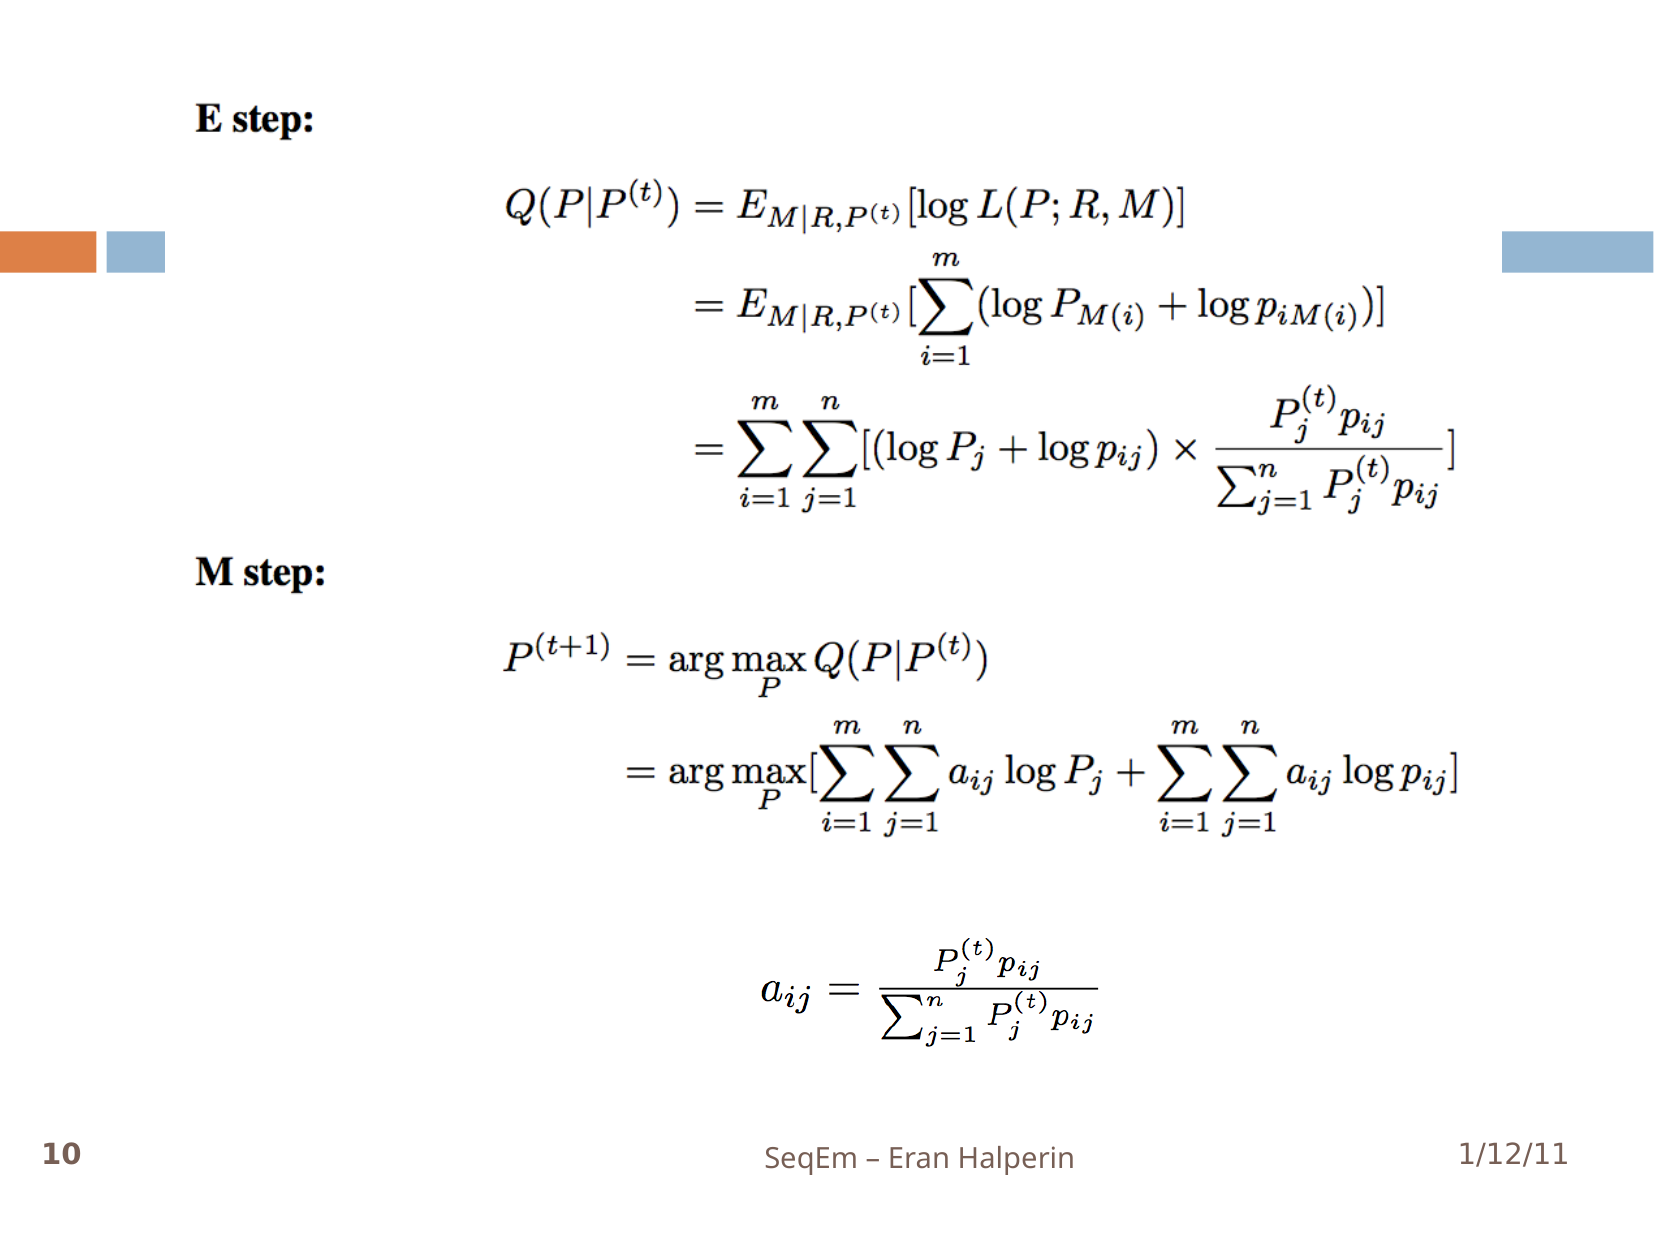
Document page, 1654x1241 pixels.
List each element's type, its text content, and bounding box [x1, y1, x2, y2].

picture [757, 920, 1103, 1048]
text_box <מספר> [0, 1129, 97, 1199]
text_box SeqEm – Eran Halperin [110, 1129, 1091, 1196]
picture [165, 55, 1502, 868]
text_box 1/12/11 [1102, 1129, 1585, 1196]
